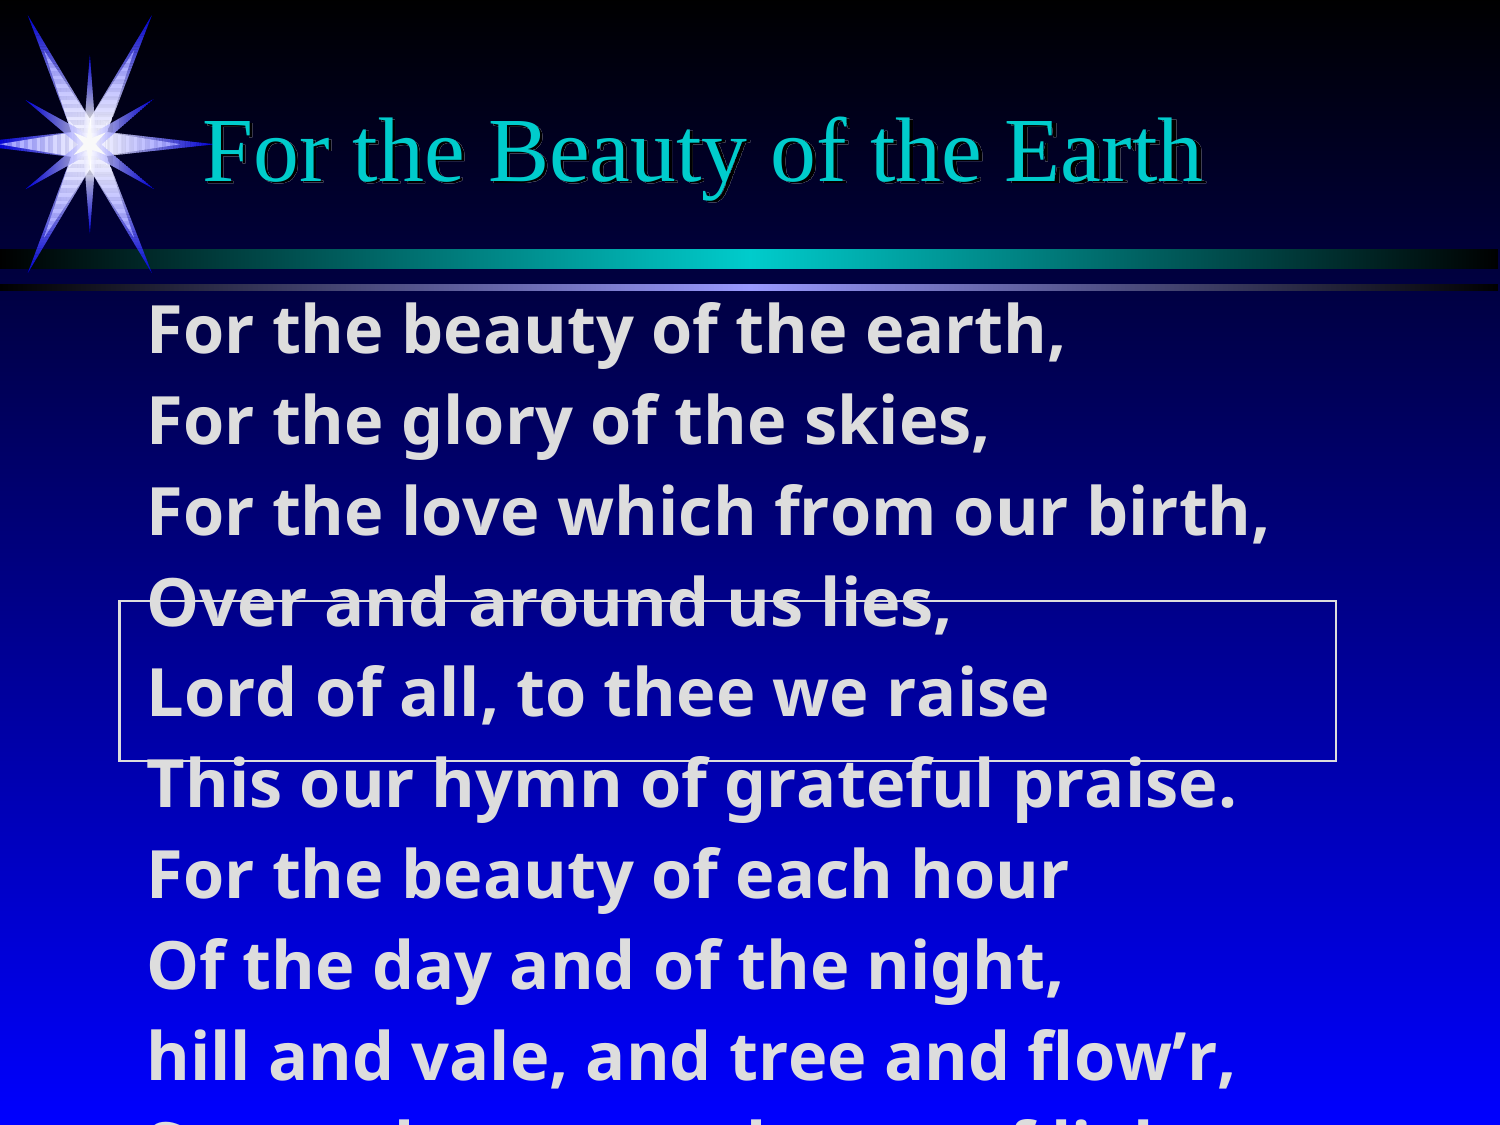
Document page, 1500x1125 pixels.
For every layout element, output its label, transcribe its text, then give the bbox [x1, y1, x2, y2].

title For the Beauty of the Earth [187, 56, 1463, 244]
text_box For the beauty of the earth, For the glory of the skies, For the love which from our birth, Over and around us lies, Lord of all, to thee we raise This our hymn of grateful praise. For the beauty of each hour Of the day and of the night, hill and vale, and tree and flow’r, Sun and moon and stars of light, … [131, 602, 1335, 760]
text_box For the beauty of the earth, For the glory of the skies, For the love which from our birth, Over and around us lies, Lord of all, to thee we raise This our hymn of grateful praise. For the beauty of each hour Of the day and of the night, hill and vale, and tree and flow’r, Sun and moon and stars of light, … [131, 274, 1461, 1125]
